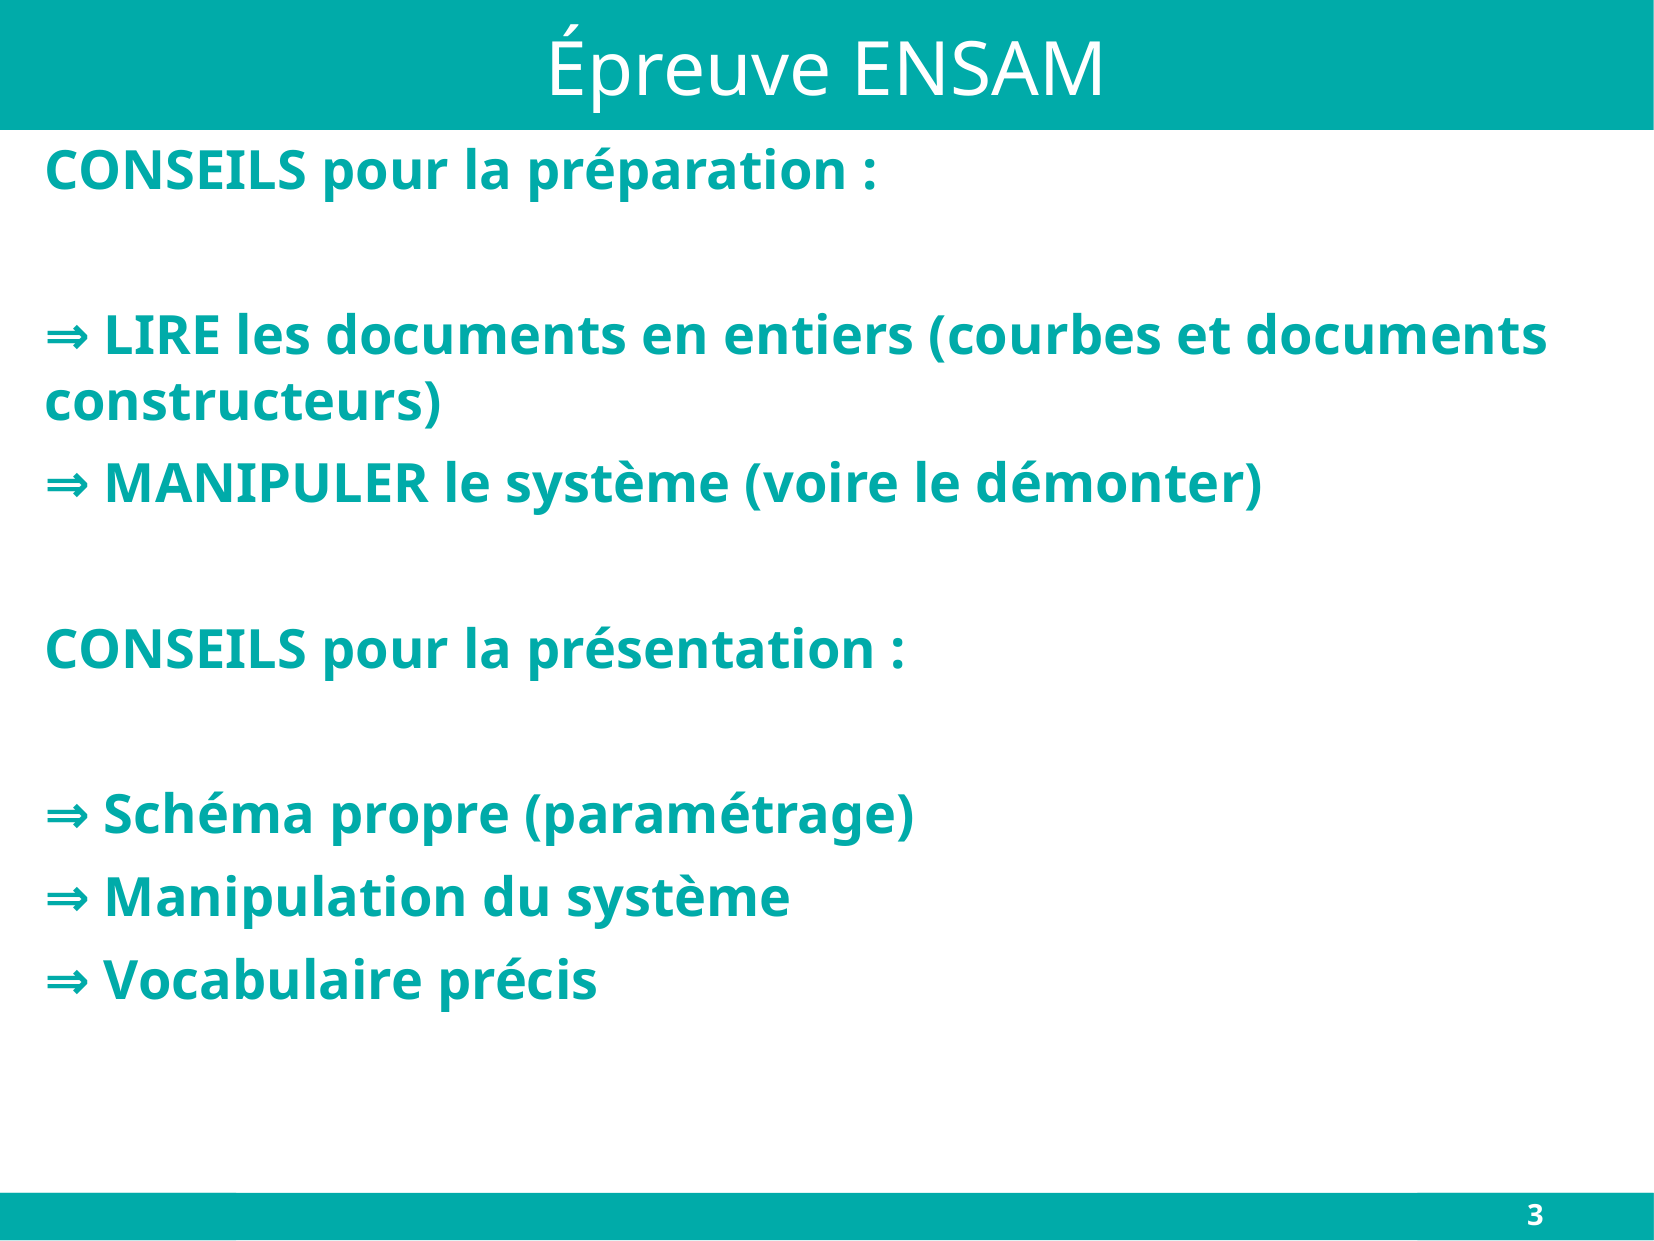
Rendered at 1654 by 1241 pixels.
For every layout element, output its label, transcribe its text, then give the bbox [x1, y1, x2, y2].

text_box <numéro> [1417, 1192, 1654, 1241]
title Épreuve ENSAM [0, 0, 1654, 130]
text_box [0, 1192, 1417, 1241]
list CONSEILS pour la préparation : ⇒ LIRE les documents en entiers (courbes et documents constructeurs) ⇒ MANIPULER le système (voire le démonter) CONSEILS pour la présentation : ⇒ Schéma propre (paramétrage) ⇒ Manipulation du système ⇒ Vocabulaire précis [9, 135, 1654, 1175]
